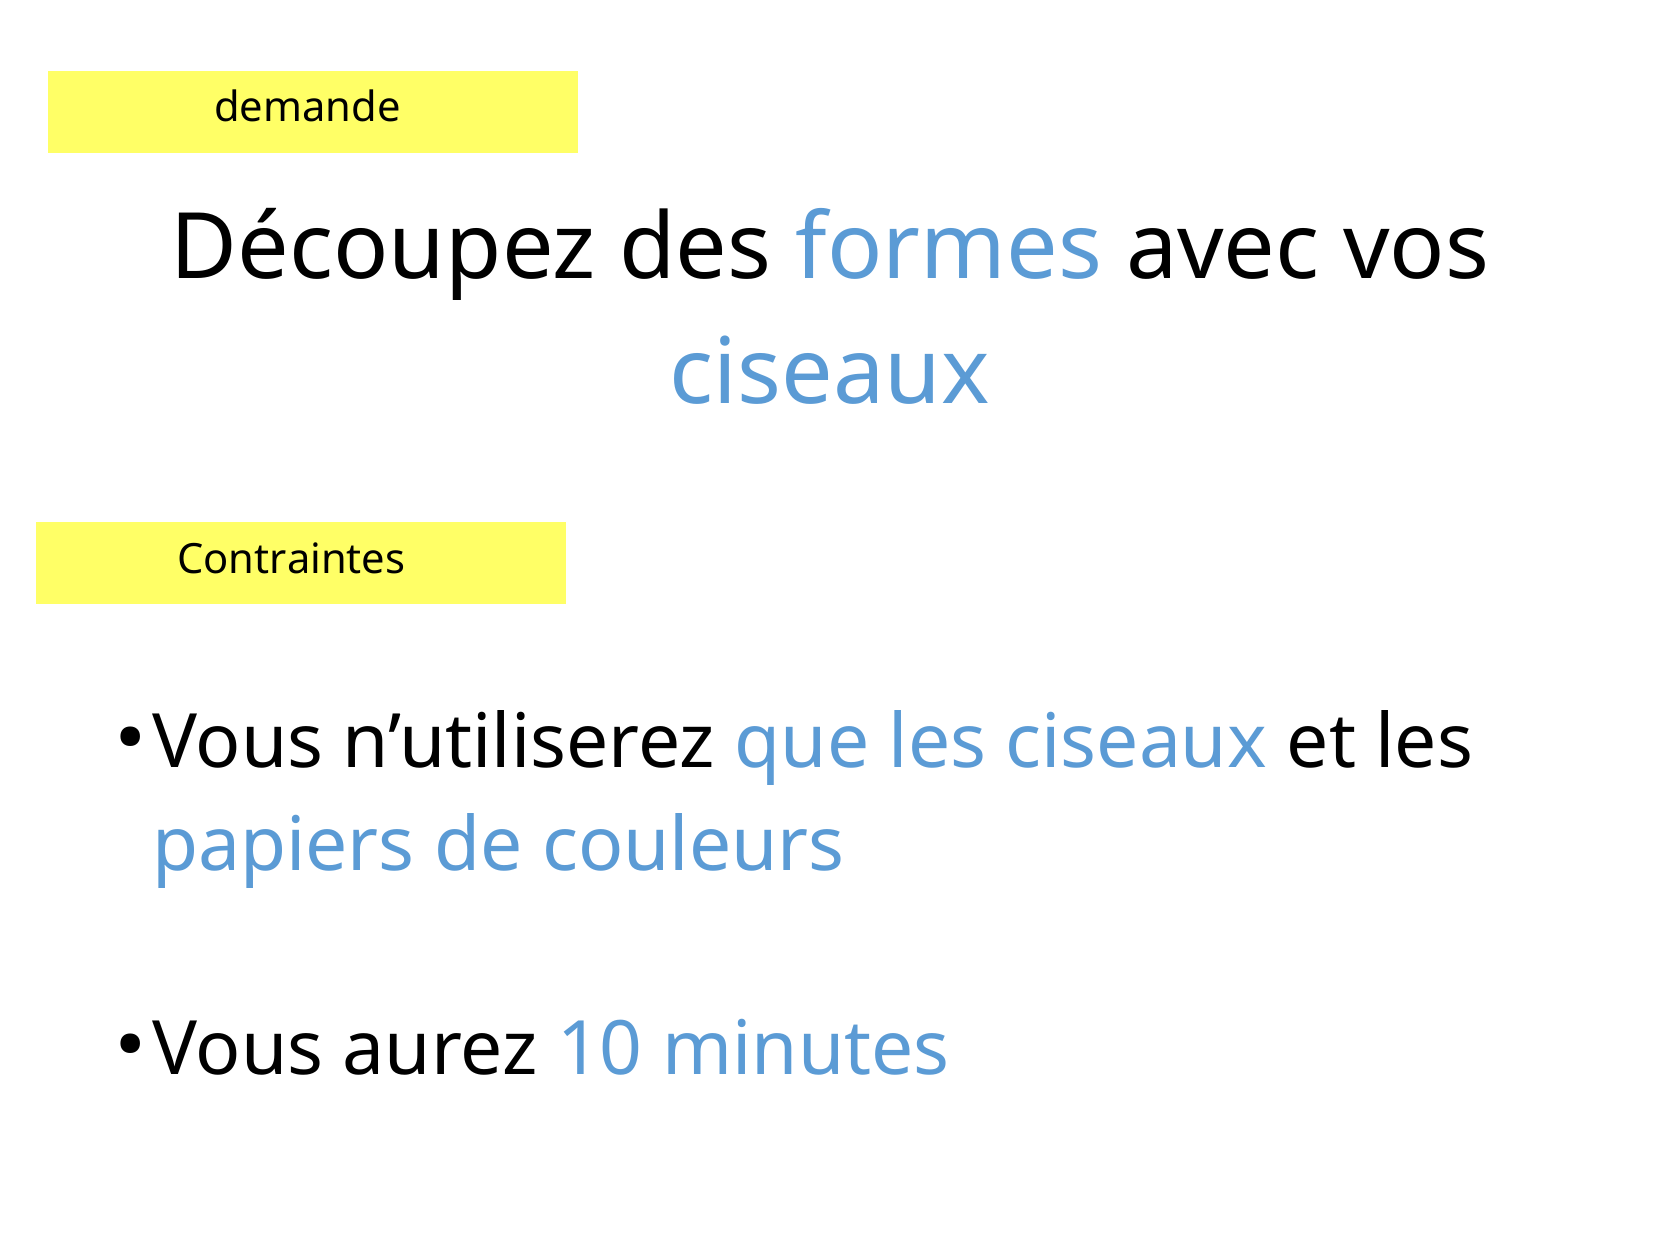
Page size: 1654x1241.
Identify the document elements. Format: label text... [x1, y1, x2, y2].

text_box Contraintes [168, 520, 415, 606]
text_box [35, 521, 168, 605]
text_box [47, 70, 190, 154]
text_box [436, 70, 579, 154]
text_box [415, 521, 567, 605]
text_box demande [190, 68, 436, 154]
text_box Découpez des formes avec vos ciseaux [88, 172, 1572, 525]
text_box Vous n’utiliserez que les ciseaux et les papiers de couleurs Vous aurez 10 minutes [102, 680, 1626, 1114]
